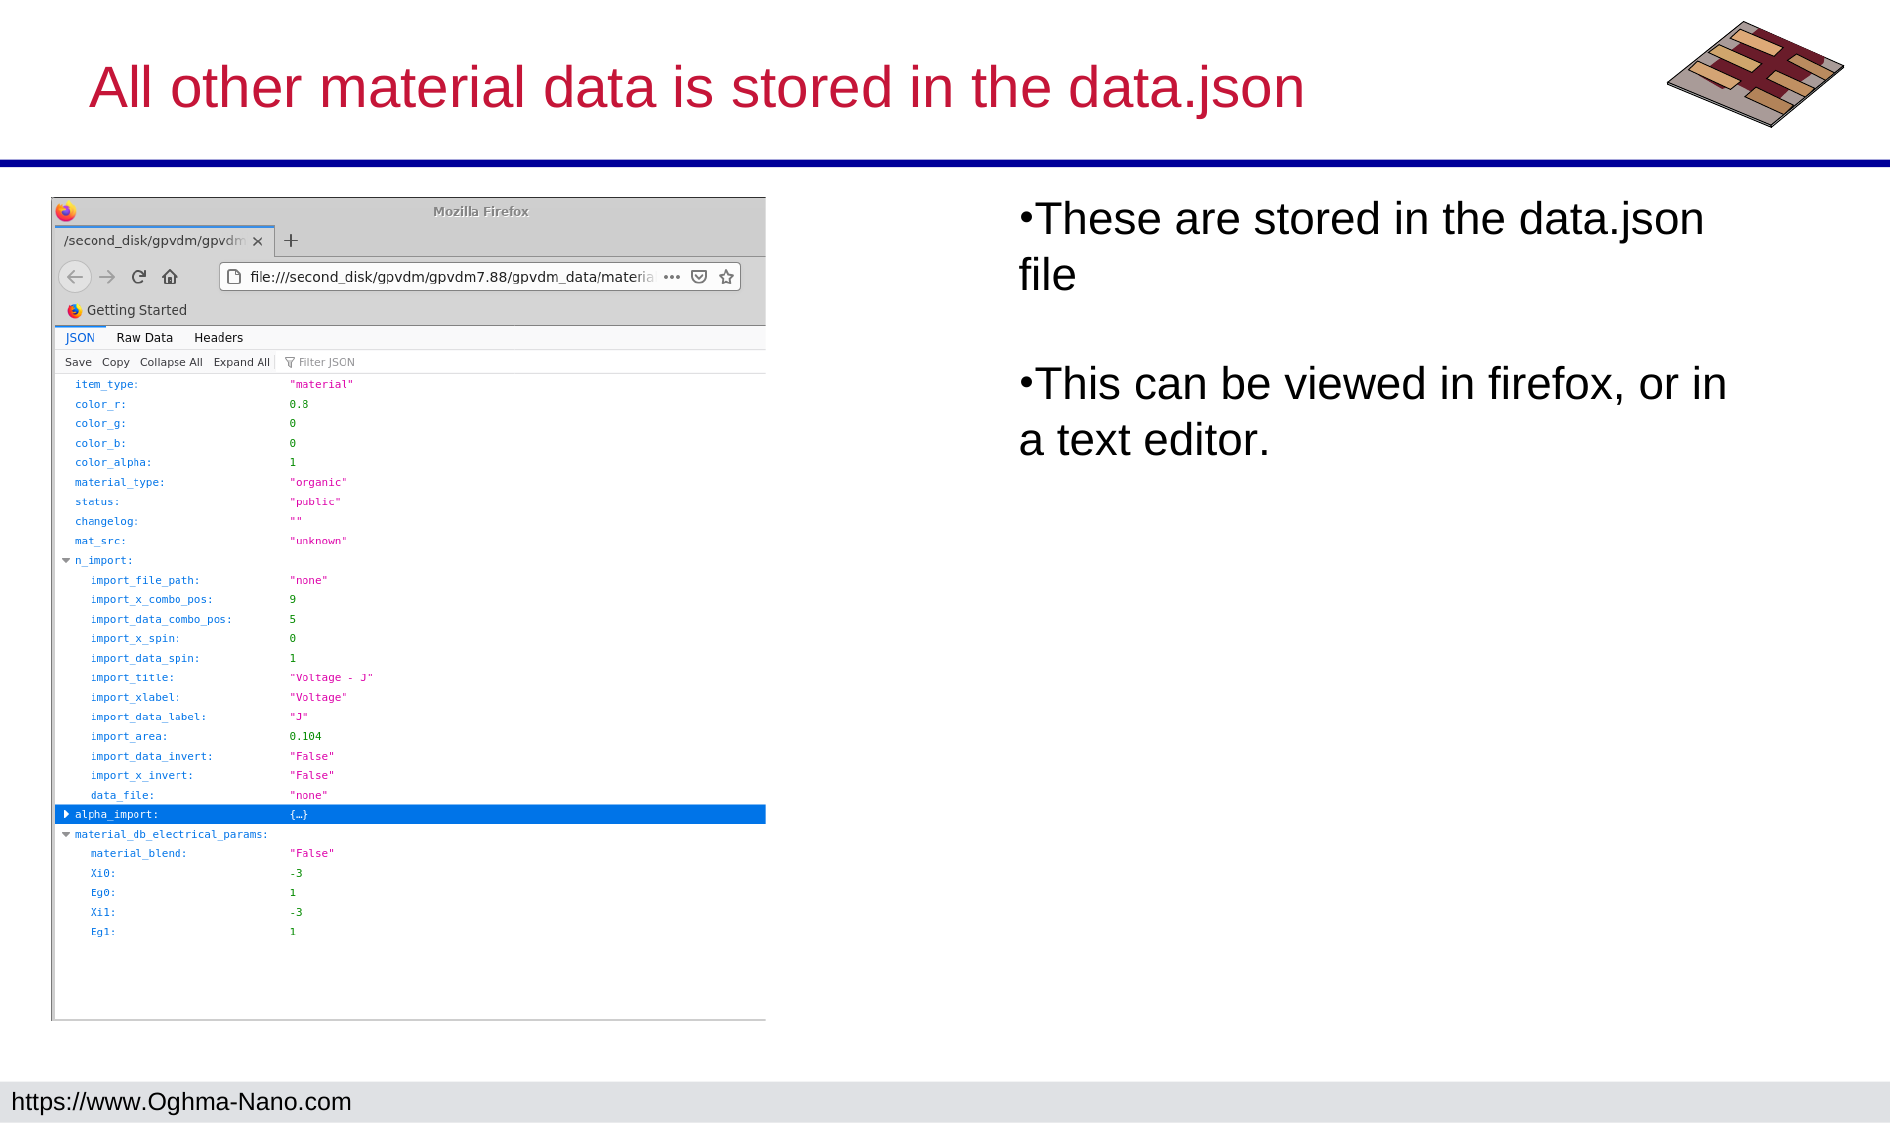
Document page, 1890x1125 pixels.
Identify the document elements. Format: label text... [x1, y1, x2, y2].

text_box These are stored in the data.json file This can be viewed in firefox, or in a text editor. [1003, 181, 1782, 827]
picture [51, 197, 766, 1021]
title All other material data is stored in the data.json [74, 34, 1634, 140]
